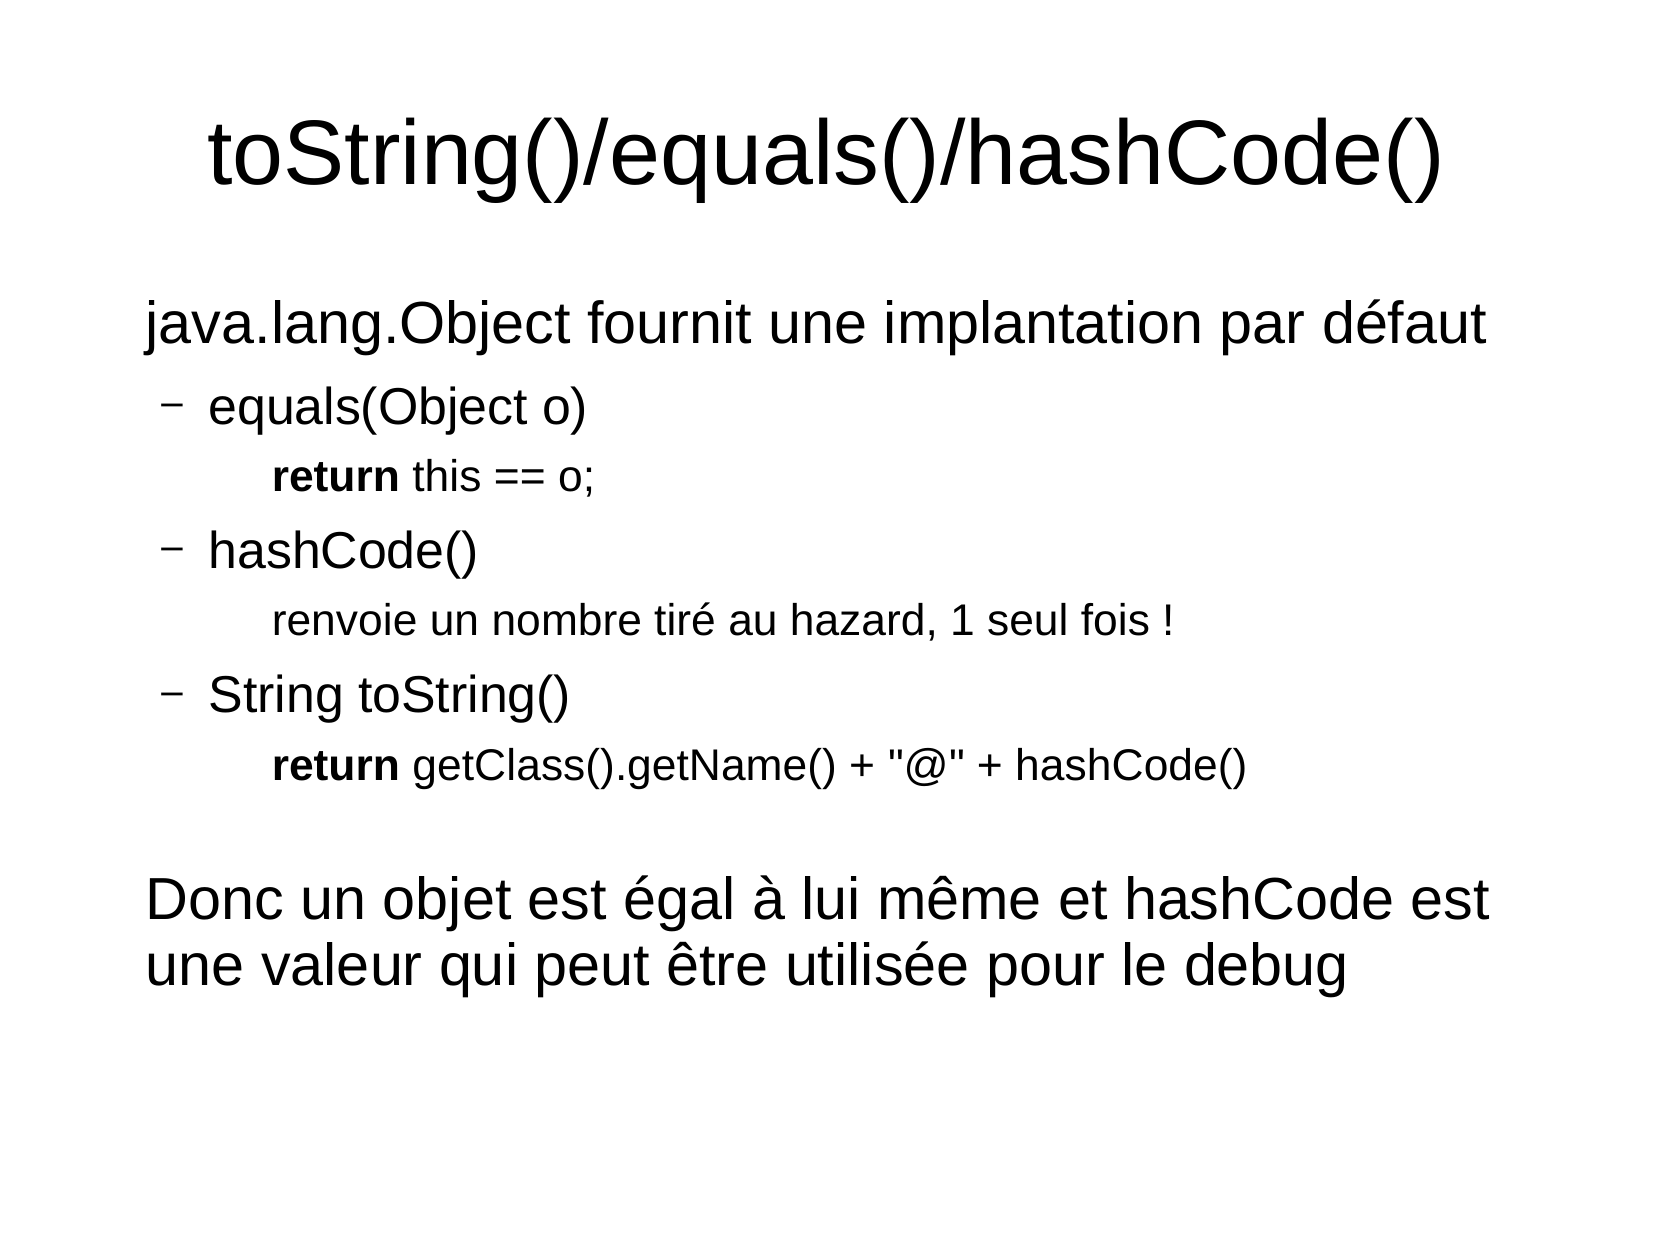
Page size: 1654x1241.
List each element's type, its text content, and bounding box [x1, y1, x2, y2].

title toString()/equals()/hashCode() [82, 49, 1571, 257]
list java.lang.Object fournit une implantation par défaut equals(Object o) return this == o; hashCode() renvoie un nombre tiré au hazard, 1 seul fois ! String toString() return getClass().getName() + "@" + hashCode() Donc un objet est égal à lui même et hashCode est une valeur qui peut être utilisée pour le debug [82, 290, 1571, 1010]
